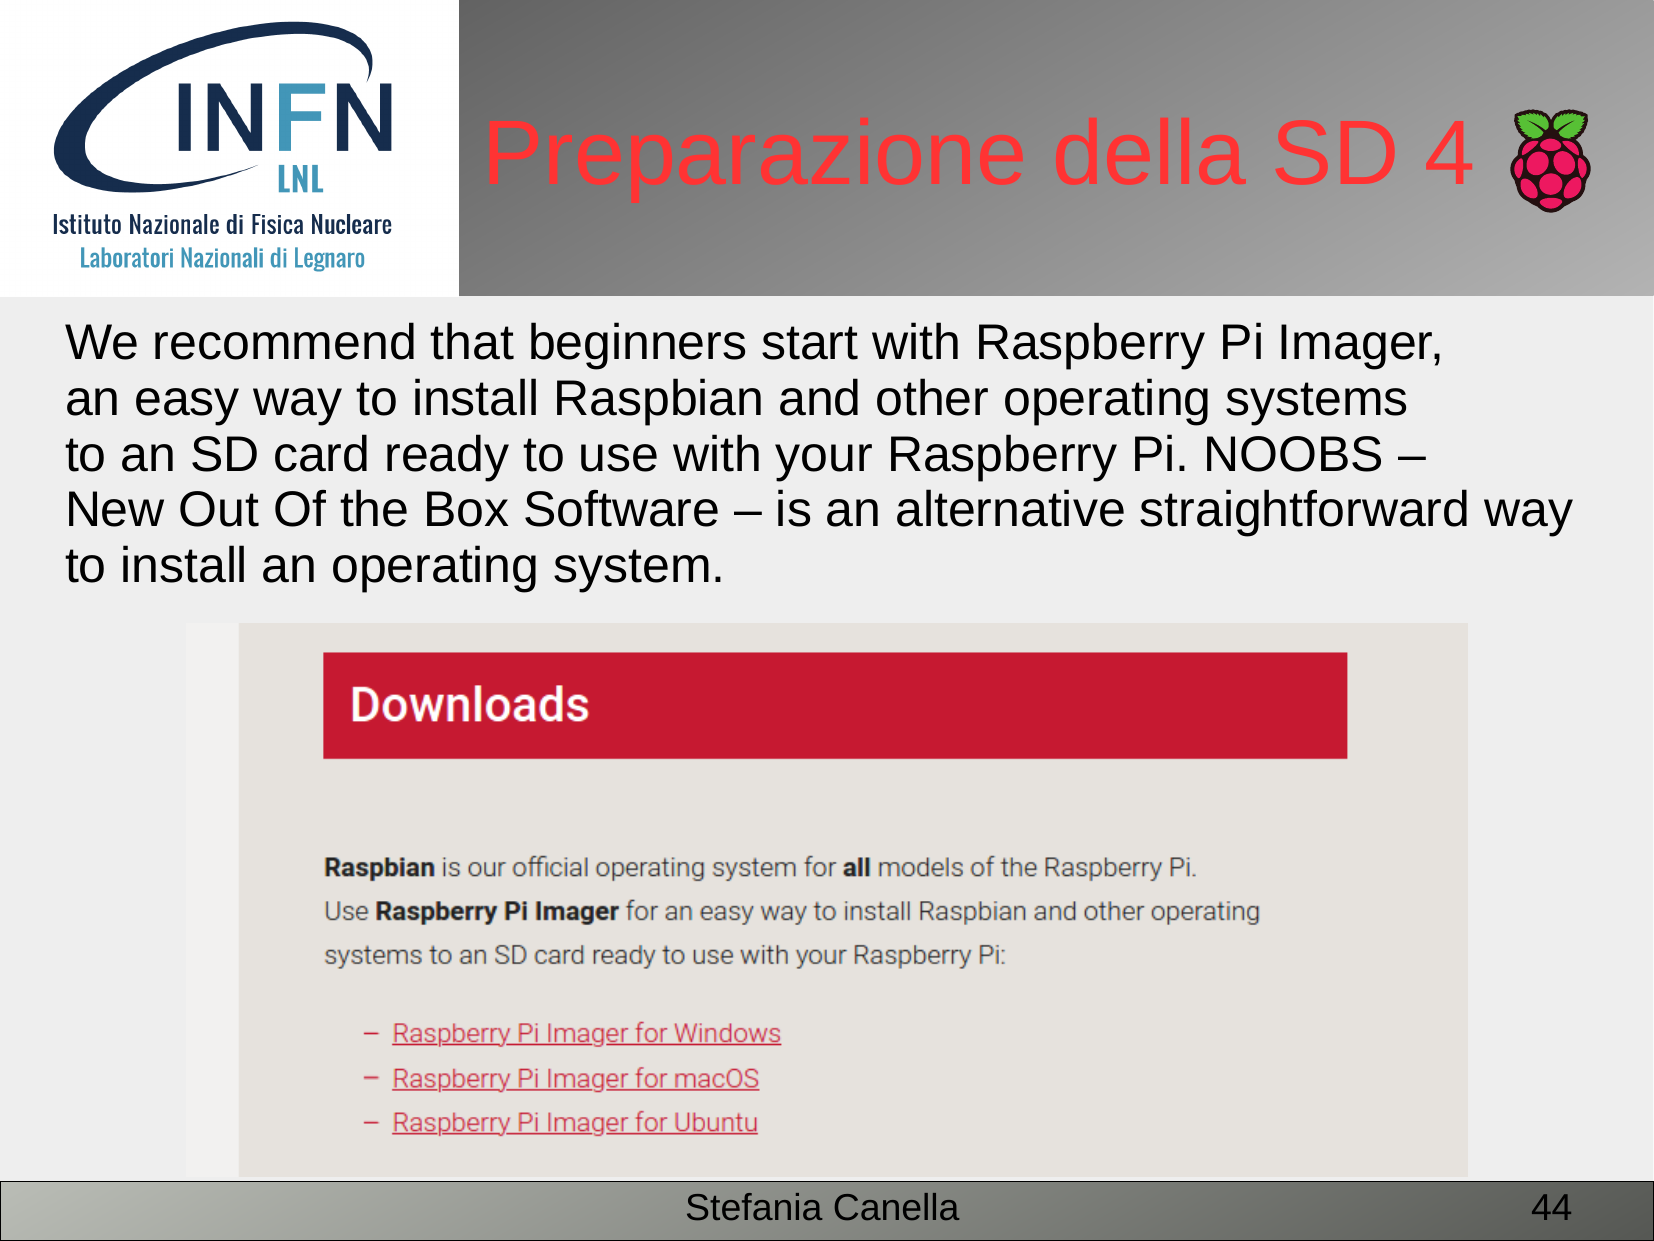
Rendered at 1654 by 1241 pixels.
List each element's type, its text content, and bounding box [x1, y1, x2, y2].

text_box [459, 0, 1654, 296]
text_box 34 [1516, 1178, 1654, 1241]
text_box We recommend that beginners start with Raspberry Pi Imager, an easy way to install Raspbian and other operating systems to an SD card ready to use with your Raspberry Pi. NOOBS – New Out Of the Box Software – is an alternative straightforward way to install an operating system. [50, 307, 1604, 632]
text_box Stefania Canella [670, 1178, 984, 1241]
picture [186, 623, 1468, 1177]
text_box [0, 1181, 670, 1241]
text_box [984, 1181, 1516, 1241]
picture [0, 0, 459, 297]
title Preparazione della SD 4 [459, 49, 1571, 257]
